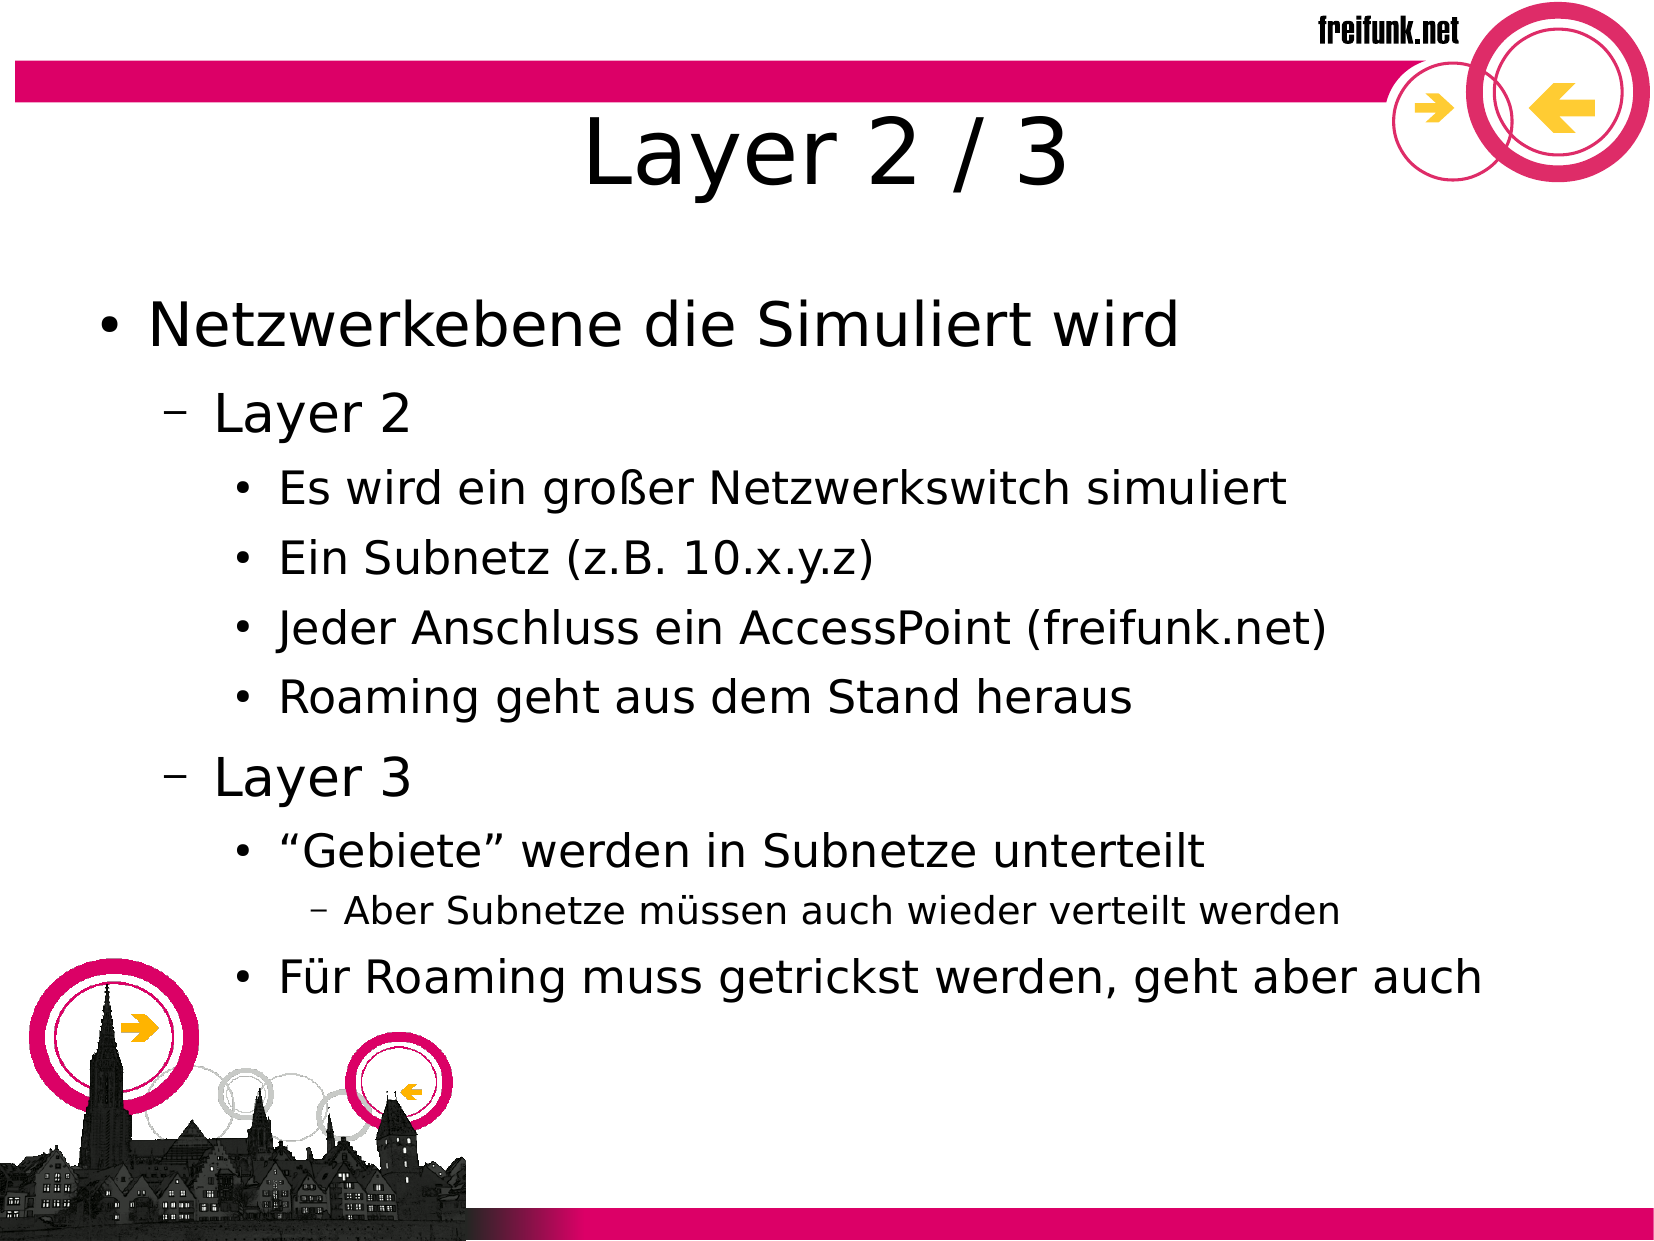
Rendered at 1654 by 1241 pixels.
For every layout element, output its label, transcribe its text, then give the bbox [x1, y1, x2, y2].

title Layer 2 / 3 [82, 49, 1571, 257]
list Netzwerkebene die Simuliert wird Layer 2 Es wird ein großer Netzwerkswitch simuliert Ein Subnetz (z.B. 10.x.y.z) Jeder Anschluss ein AccessPoint (freifunk.net) Roaming geht aus dem Stand heraus Layer 3 “Gebiete” werden in Subnetze unterteilt Aber Subnetze müssen auch wieder verteilt werden Für Roaming muss getrickst werden, geht aber auch [82, 290, 1571, 1010]
